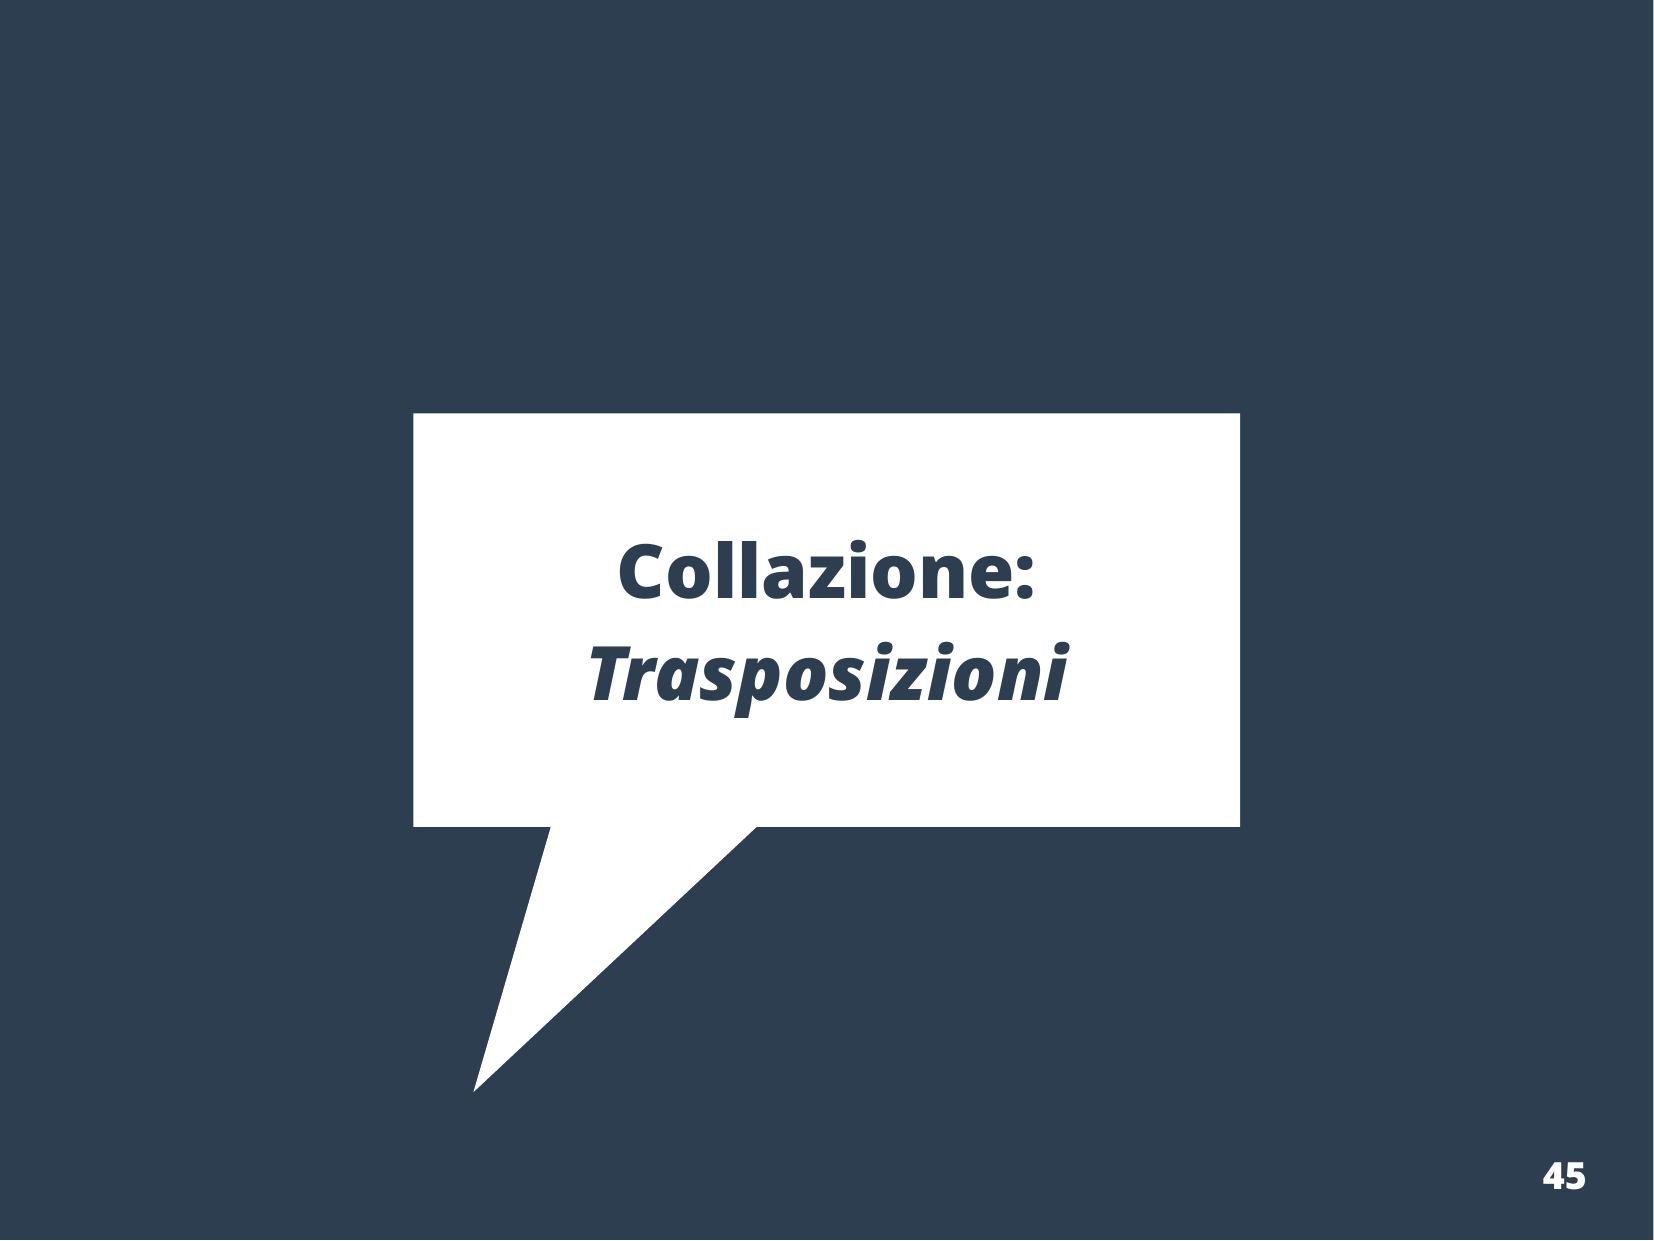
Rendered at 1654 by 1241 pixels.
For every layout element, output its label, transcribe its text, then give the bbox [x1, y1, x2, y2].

title Collazione: Trasposizioni [442, 442, 1211, 798]
